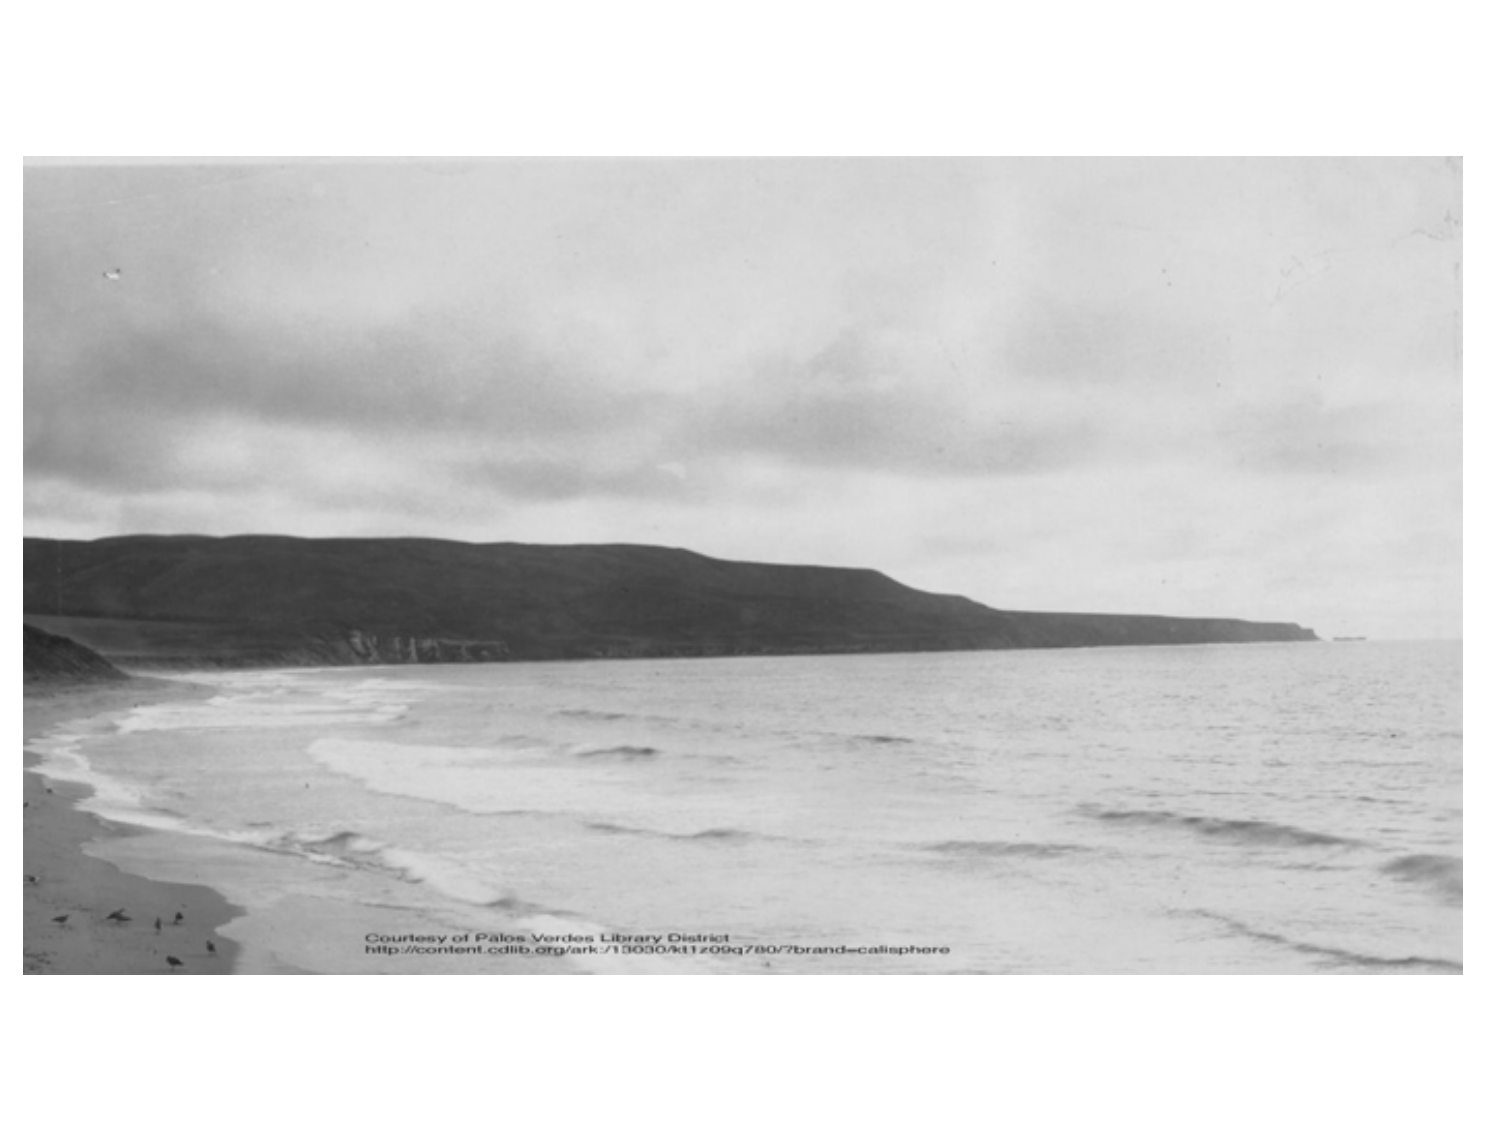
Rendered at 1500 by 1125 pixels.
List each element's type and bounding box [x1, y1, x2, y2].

picture [23, 156, 1463, 976]
